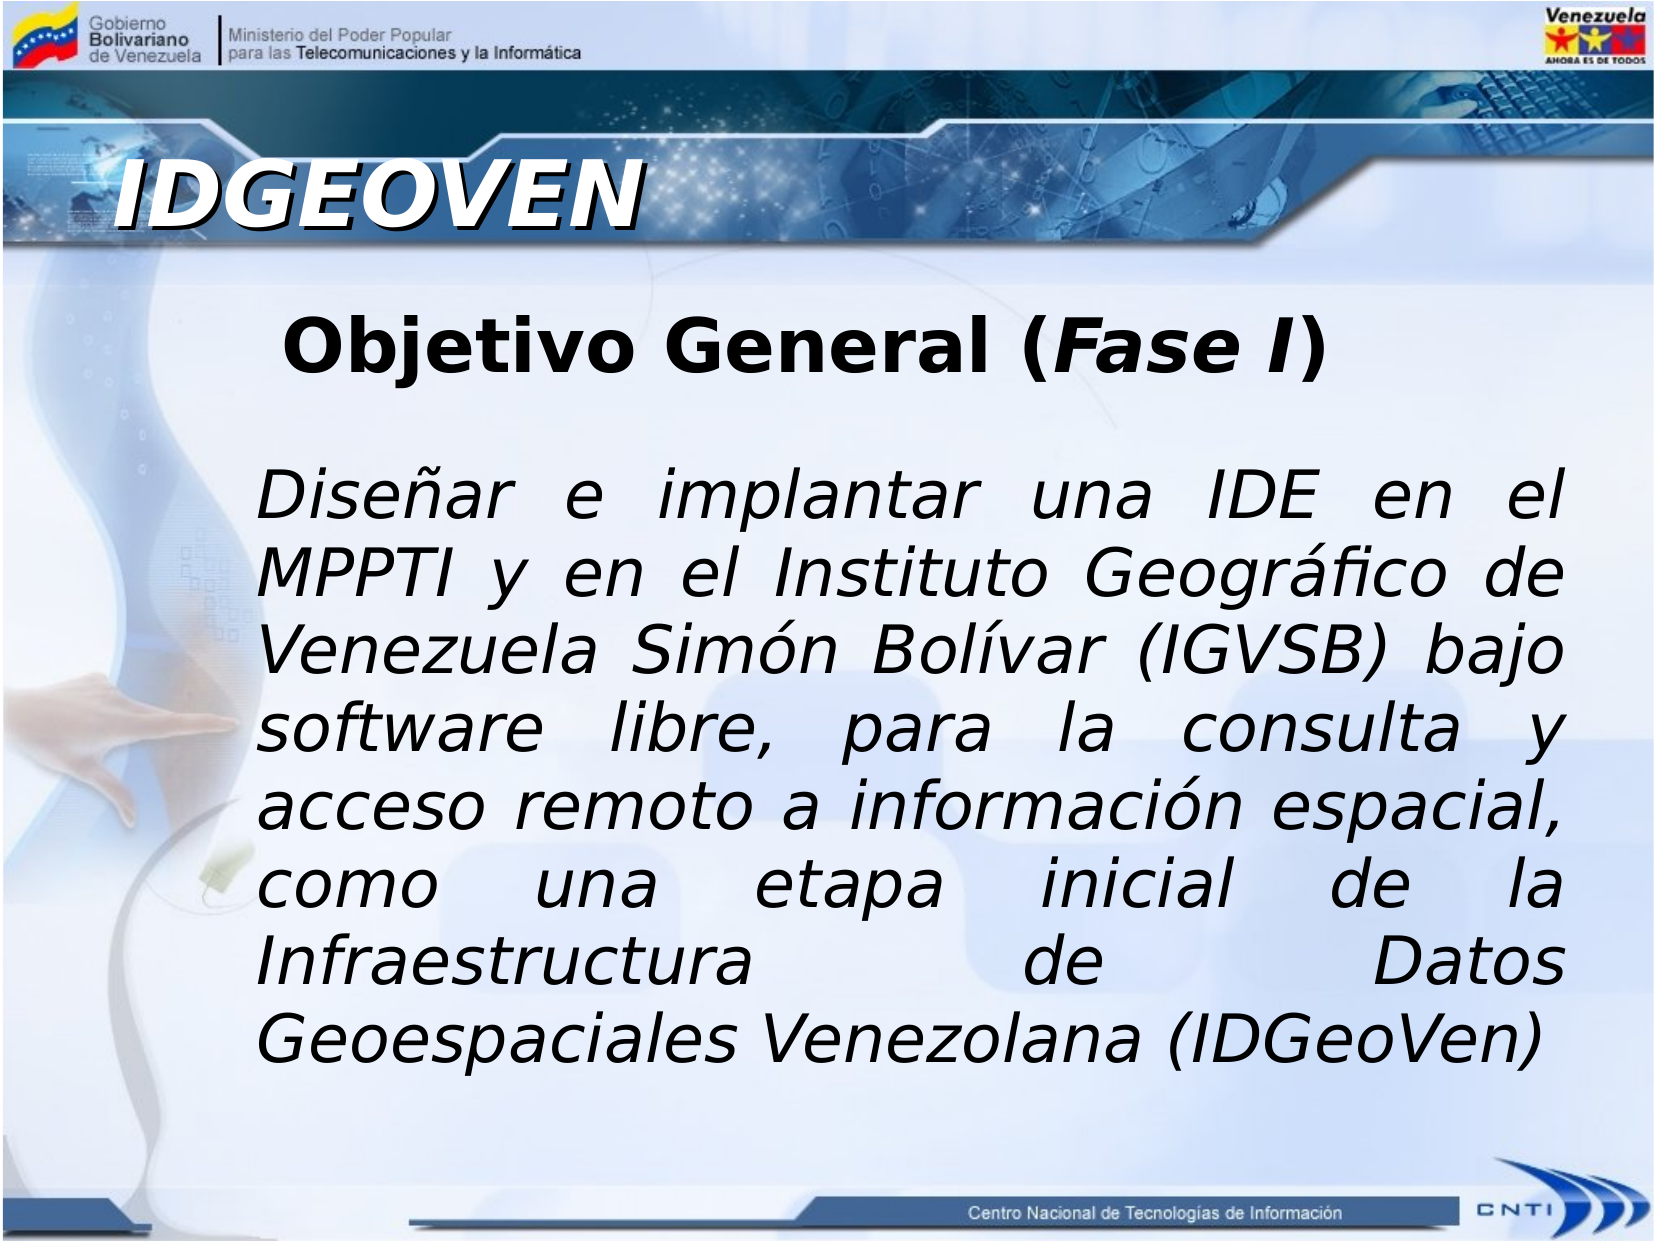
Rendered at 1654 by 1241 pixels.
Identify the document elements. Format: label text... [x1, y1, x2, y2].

picture [2, 1, 1654, 1241]
title IDGEOVEN [112, 90, 1601, 298]
text_box Objetivo General (Fase I) [260, 298, 1352, 404]
text_box Diseñar e implantar una IDE en el MPPTI y en el Instituto Geográfico de Venezuela Simón Bolívar (IGVSB) bajo software libre, para la consulta y acceso remoto a información espacial, como una etapa inicial de la Infraestructura de Datos Geoespaciales Venezolana (IDGeoVen)‏ [236, 442, 1595, 1092]
